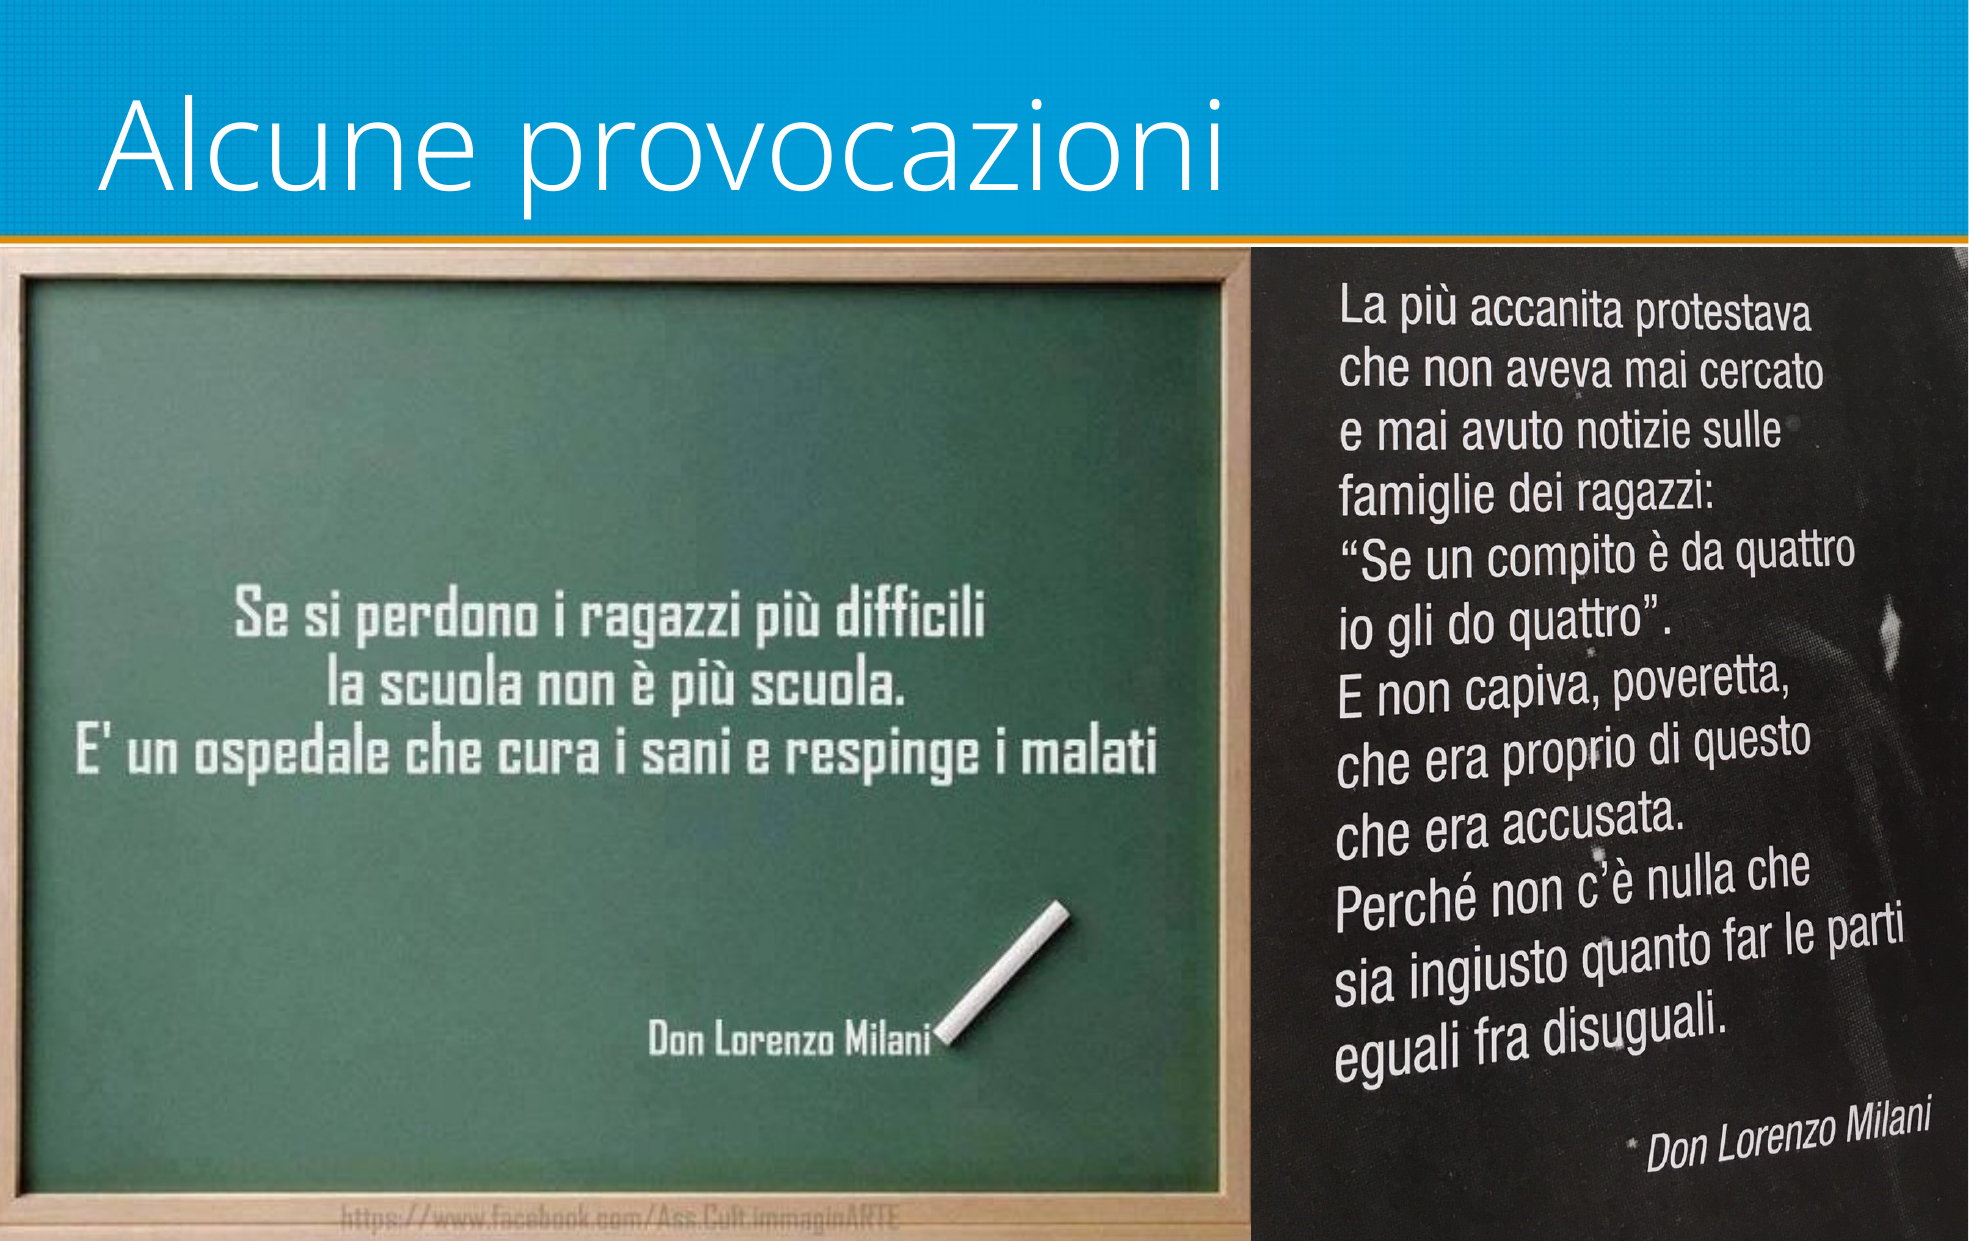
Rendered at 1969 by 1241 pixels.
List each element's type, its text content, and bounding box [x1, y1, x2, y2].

title Alcune provocazioni [98, 19, 1870, 227]
picture [0, 233, 1969, 1241]
